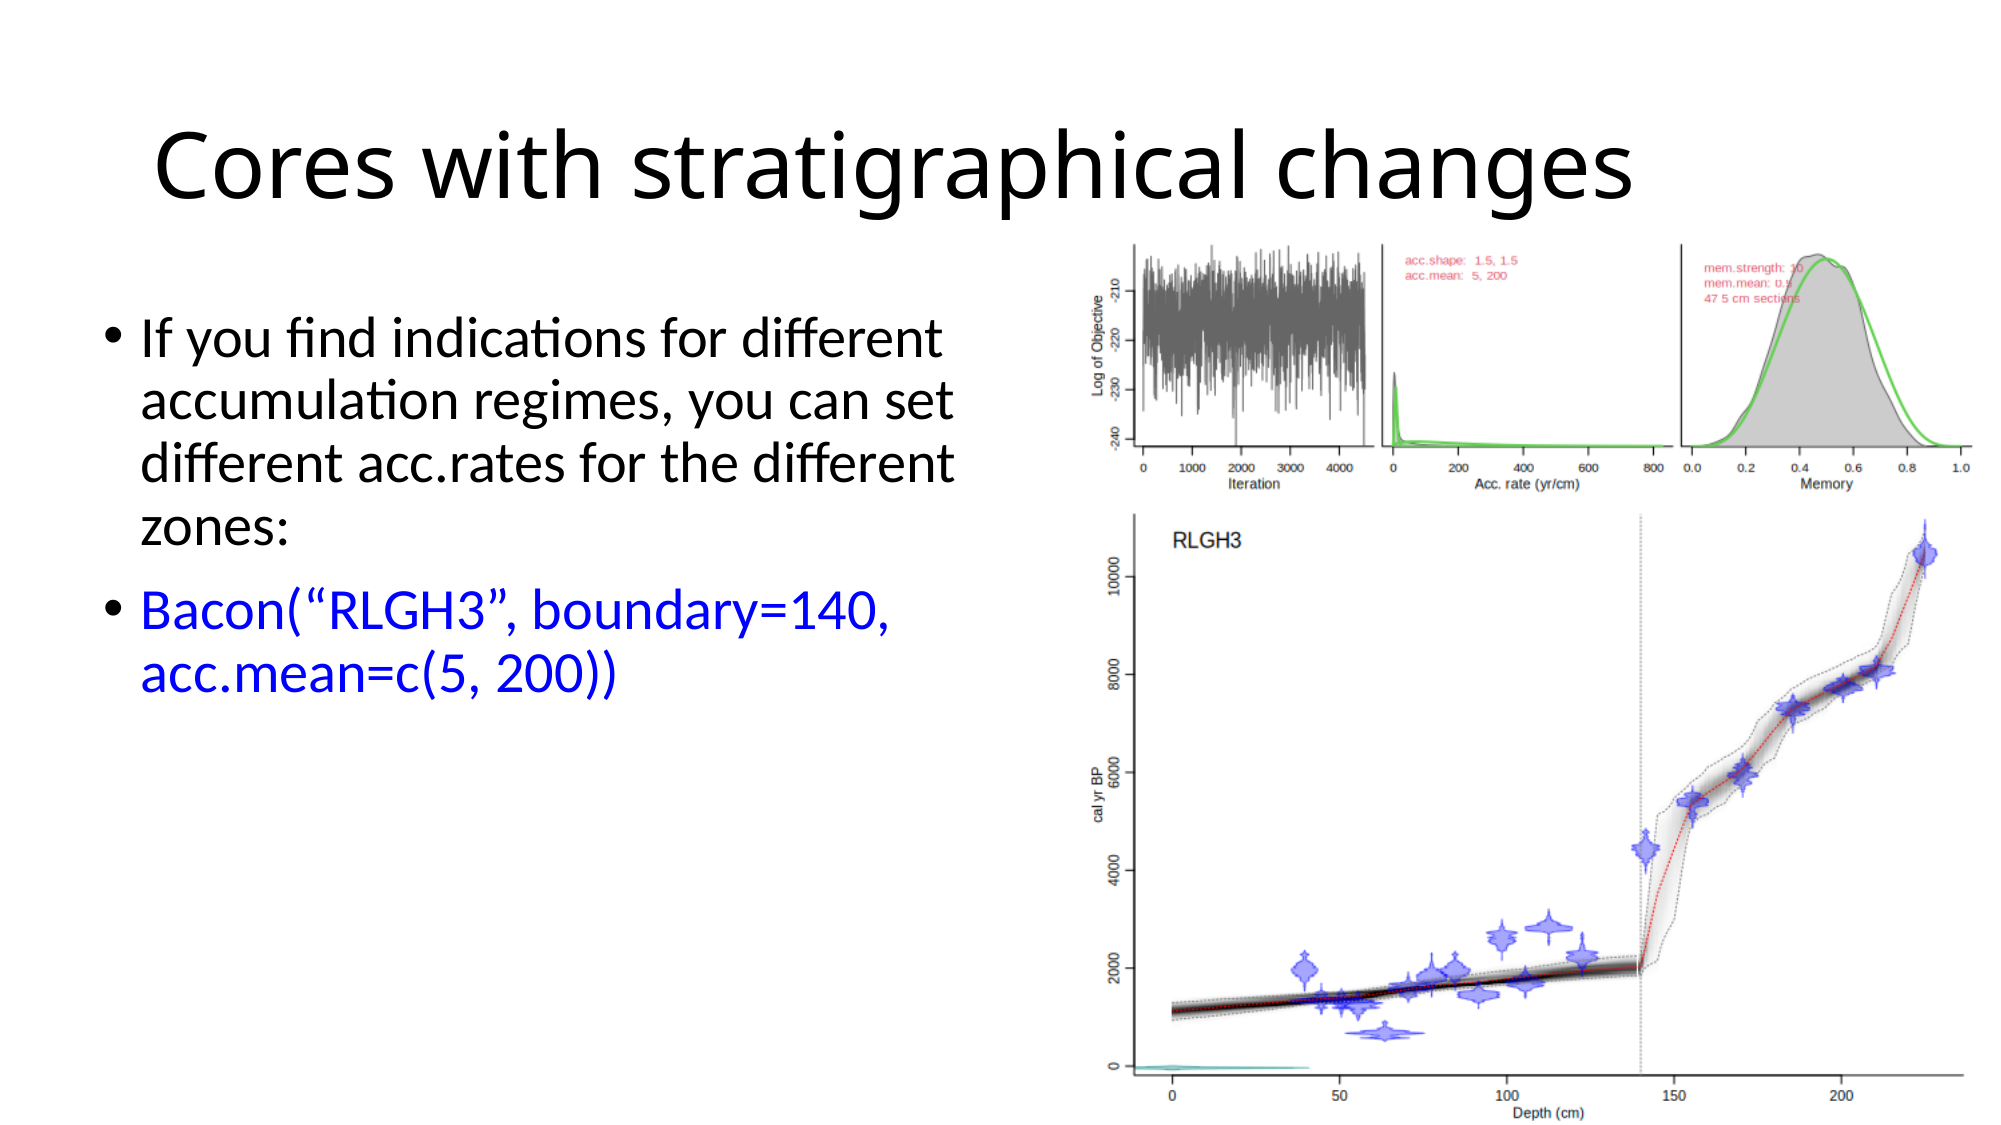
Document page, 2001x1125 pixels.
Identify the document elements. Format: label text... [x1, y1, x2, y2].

text_box Cores with stratigraphical changes [137, 59, 1863, 278]
text_box If you find indications for different accumulation regimes, you can set different acc.rates for the different zones: Bacon(“RLGH3”, boundary=140, acc.mean=c(5, 200)) [88, 299, 1089, 1014]
picture [1089, 236, 1979, 1125]
